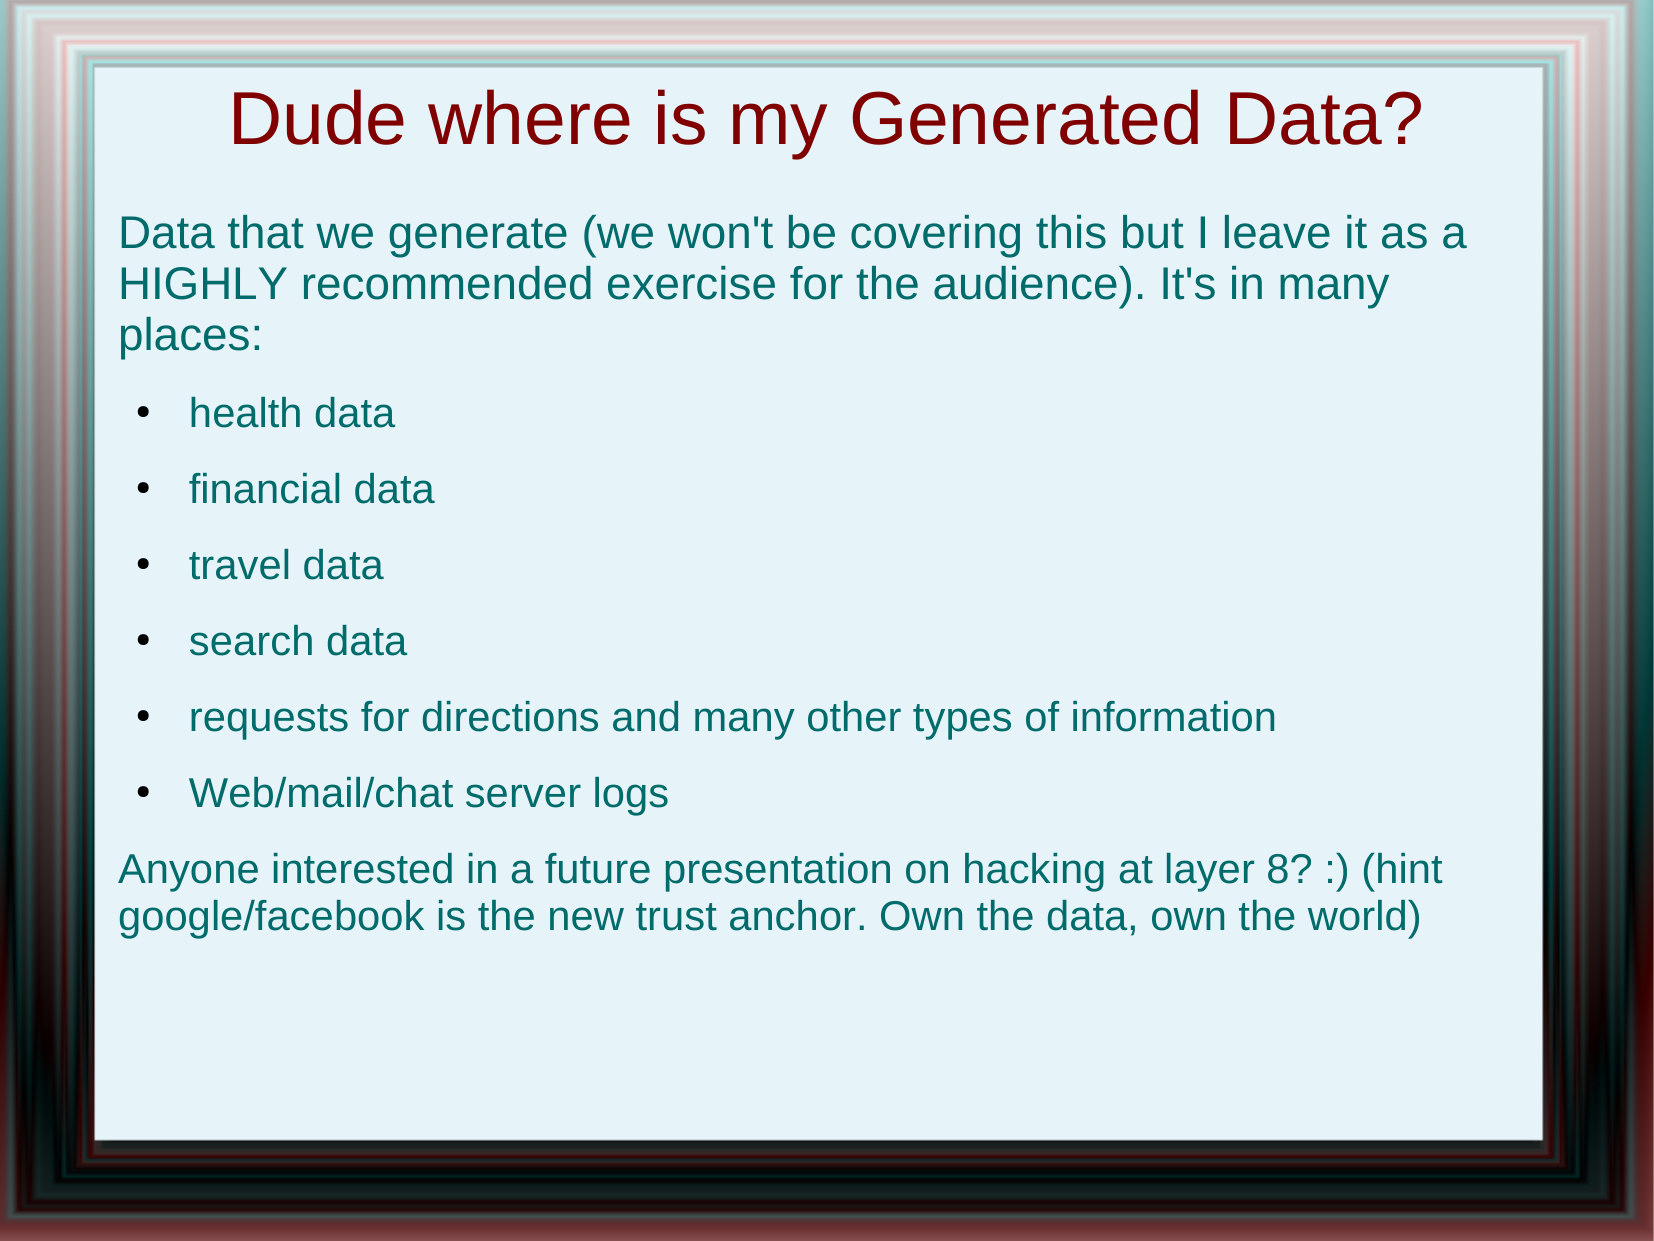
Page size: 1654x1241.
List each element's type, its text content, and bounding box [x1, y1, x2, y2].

picture [0, 0, 1654, 1241]
list Data that we generate (we won't be covering this but I leave it as a HIGHLY recommended exercise for the audience). It's in many places: health data financial data travel data search data requests for directions and many other types of information Web/mail/chat server logs Anyone interested in a future presentation on hacking at layer 8? :) (hint google/facebook is the new trust anchor. Own the data, own the world) [118, 206, 1506, 1011]
title Dude where is my Generated Data? [118, 72, 1536, 164]
